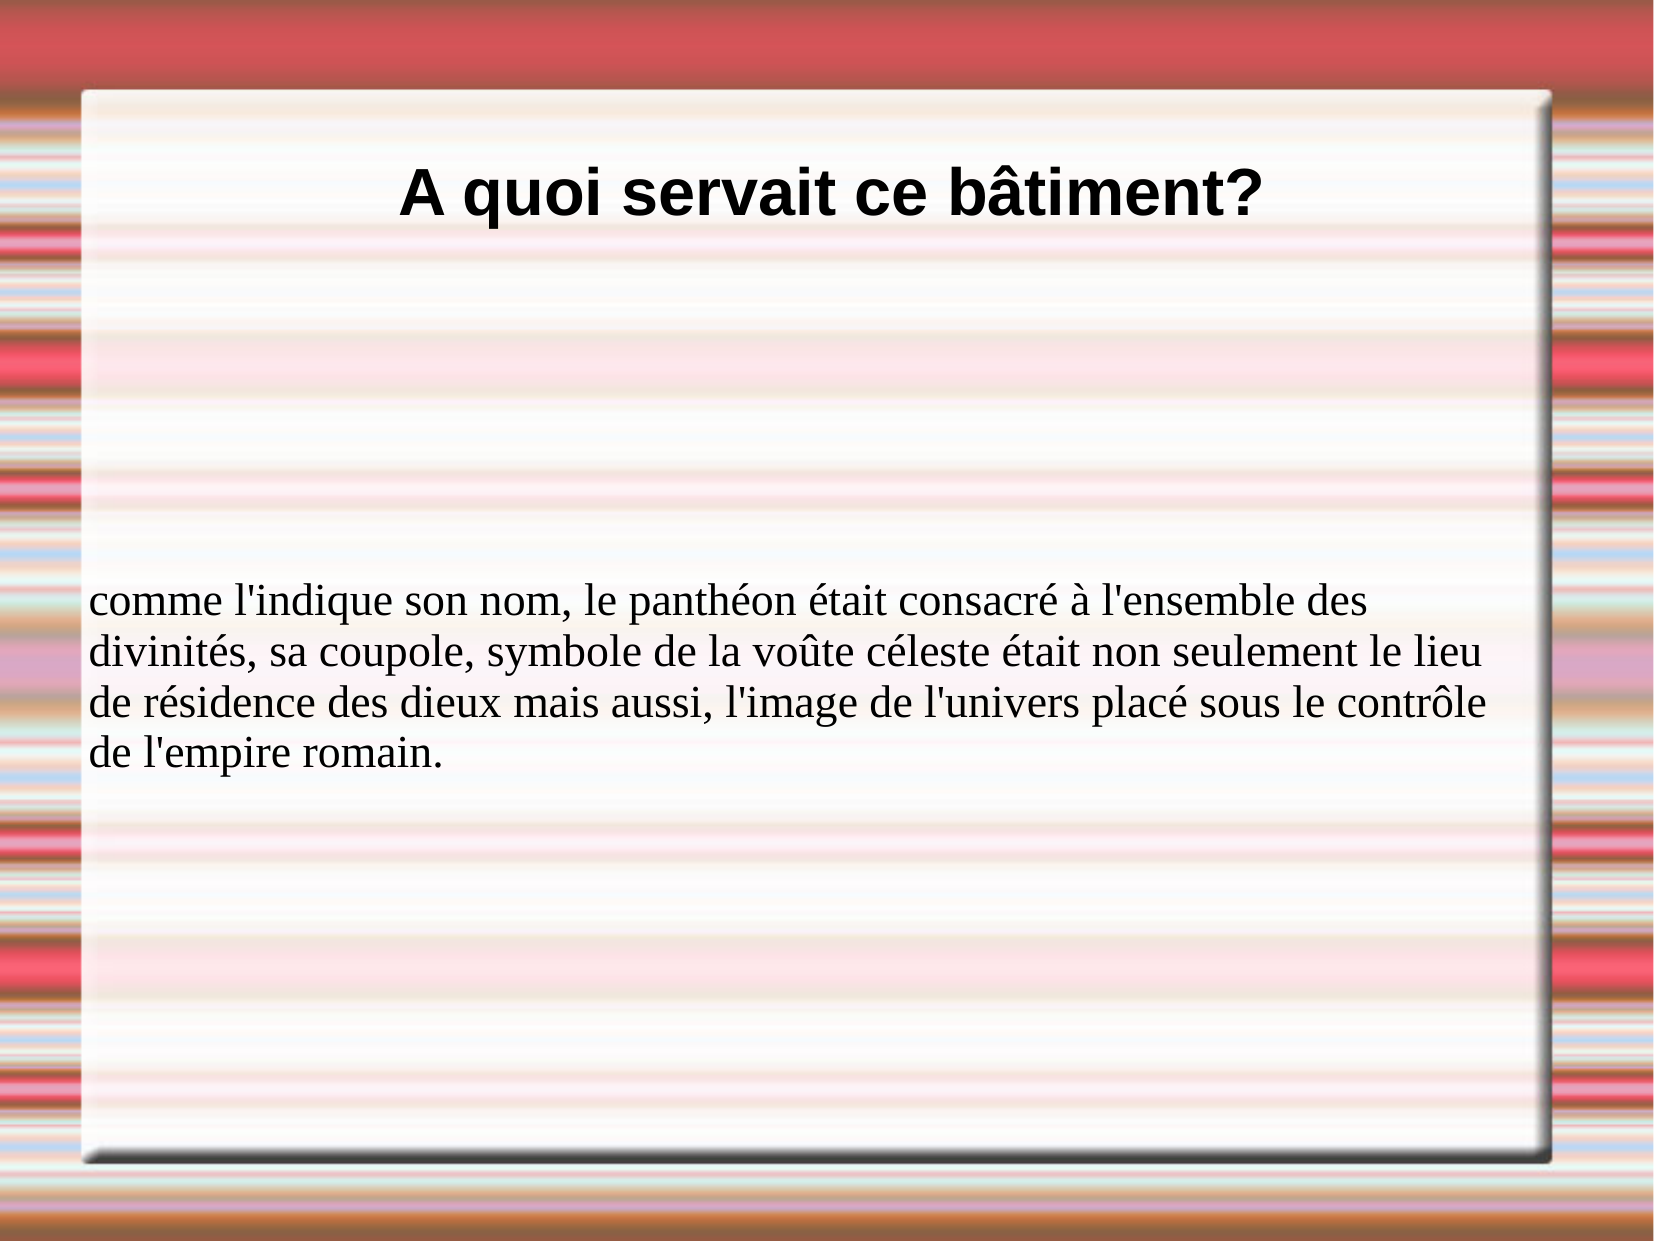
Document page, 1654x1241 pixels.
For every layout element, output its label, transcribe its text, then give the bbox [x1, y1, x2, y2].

text_box A quoi servait ce bâtiment? [383, 147, 1282, 238]
picture [0, 0, 1654, 1241]
text_box comme l'indique son nom, le panthéon était consacré à l'ensemble des divinités, sa coupole, symbole de la voûte céleste était non seulement le lieu de résidence des dieux mais aussi, l'image de l'univers placé sous le contrôle de l'empire romain. [88, 574, 1536, 975]
